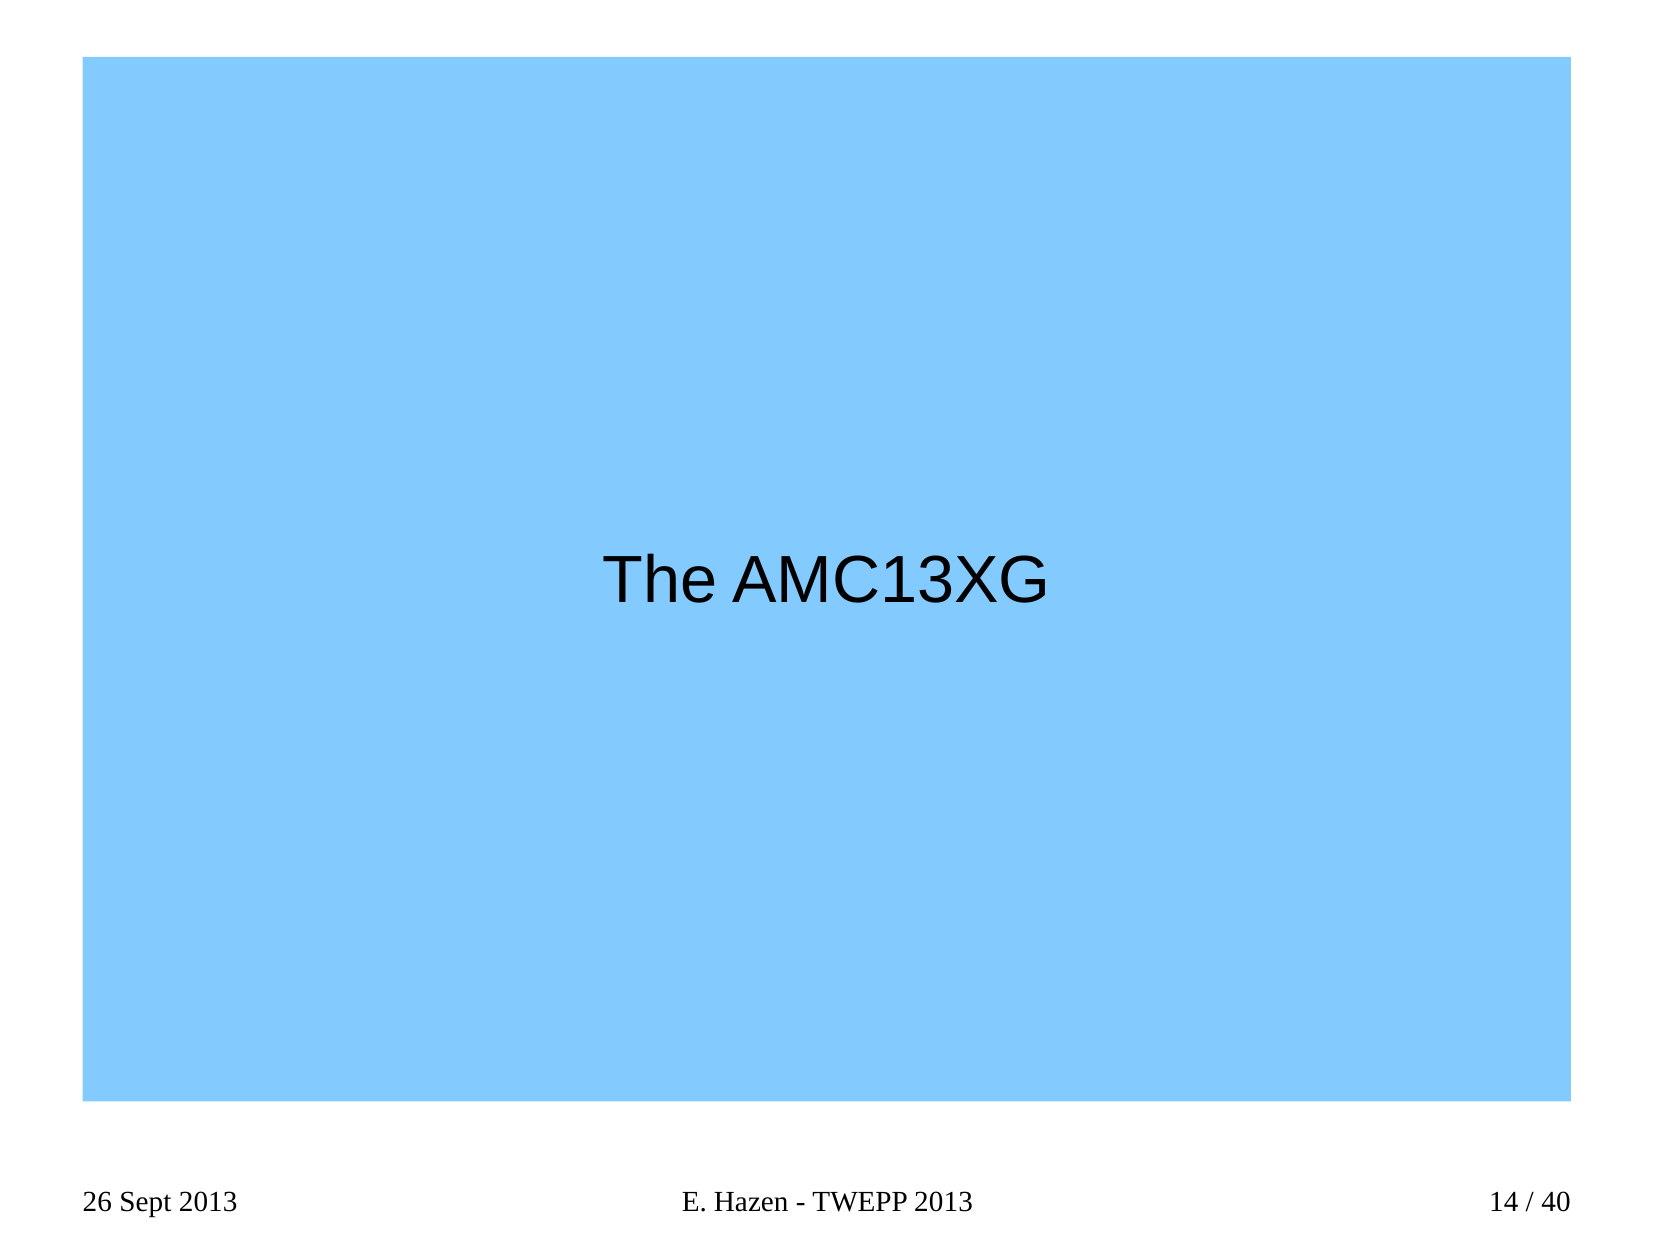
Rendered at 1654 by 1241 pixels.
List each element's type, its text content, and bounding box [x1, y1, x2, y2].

subtitle The AMC13XG [82, 56, 1571, 1102]
